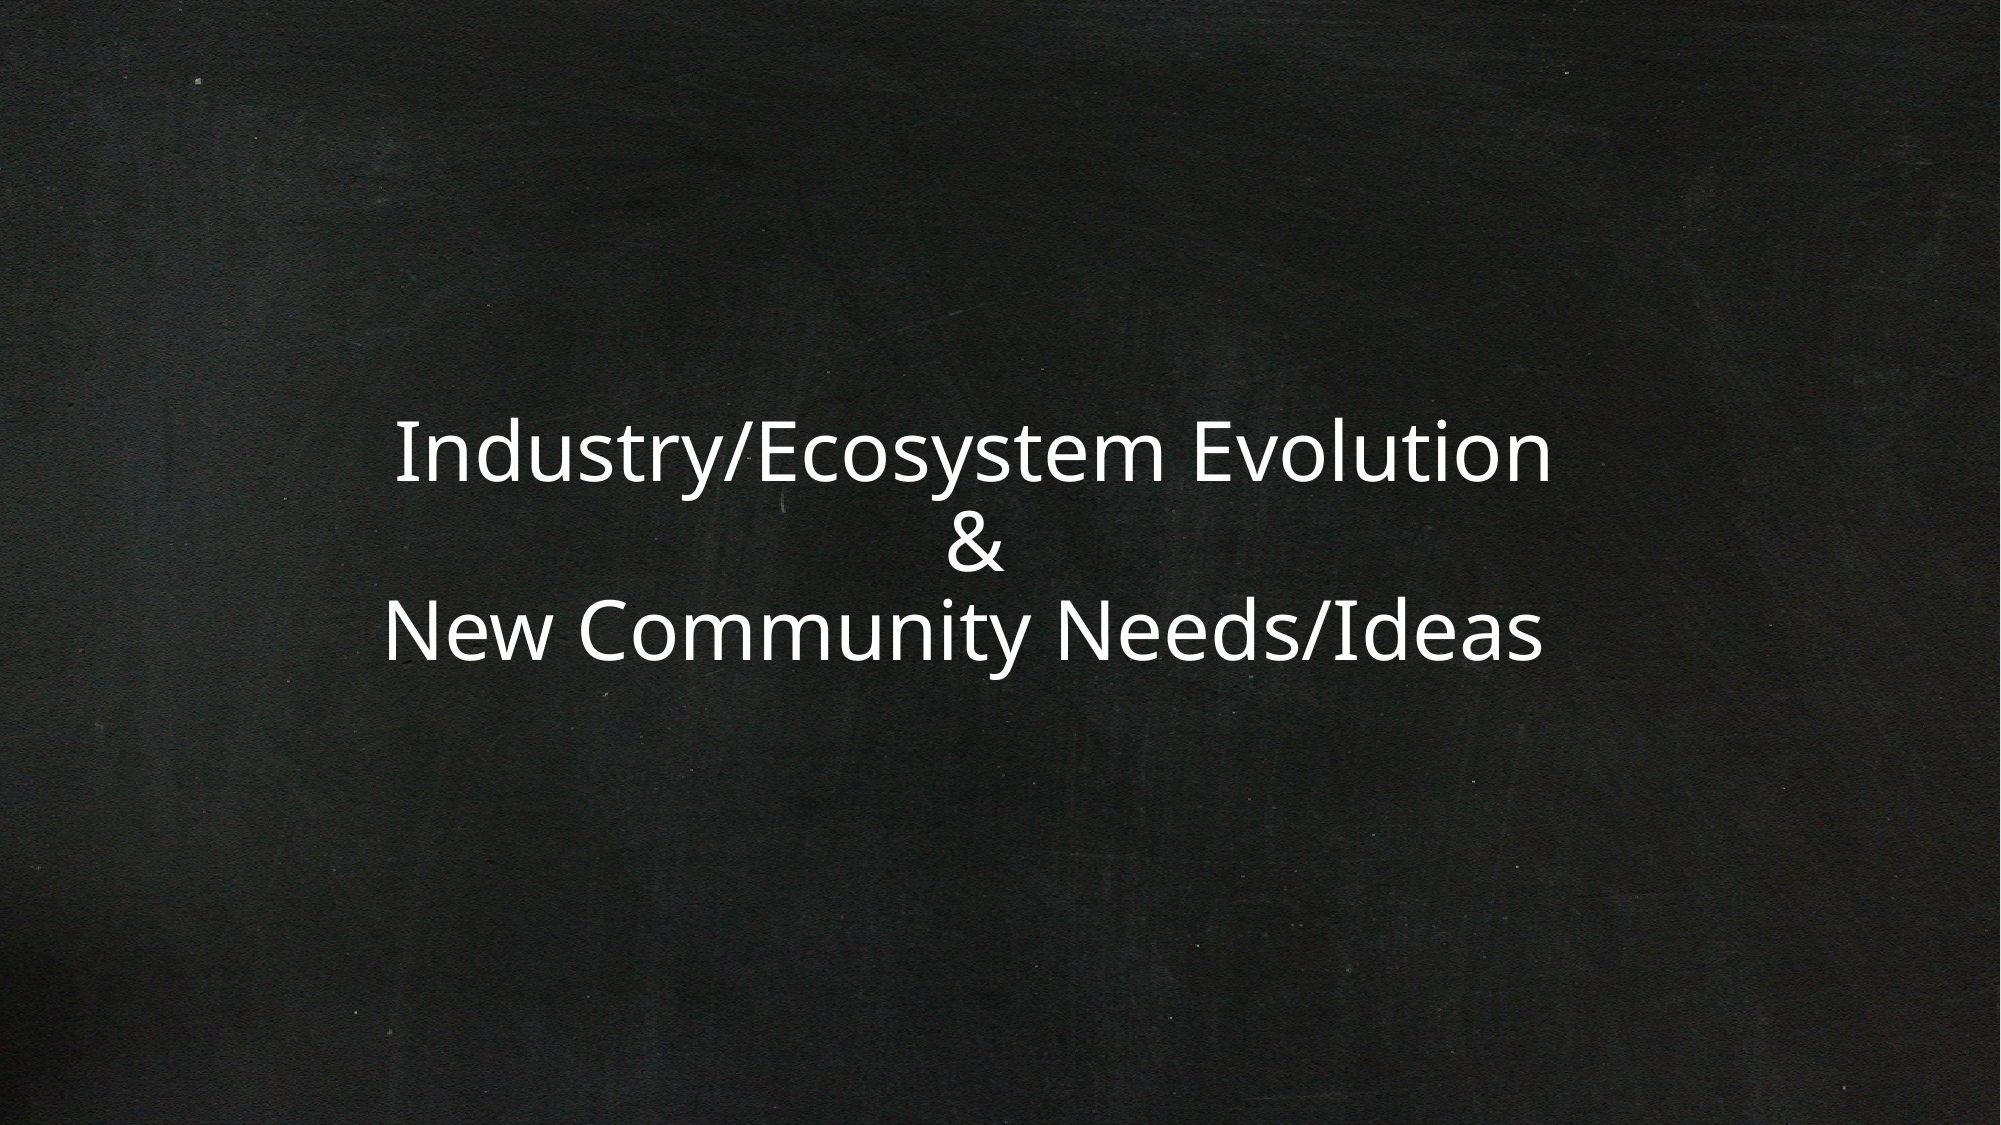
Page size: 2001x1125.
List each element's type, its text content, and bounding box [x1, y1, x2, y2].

title Industry/Ecosystem Evolution & New Community Needs/Ideas [112, 380, 1838, 708]
